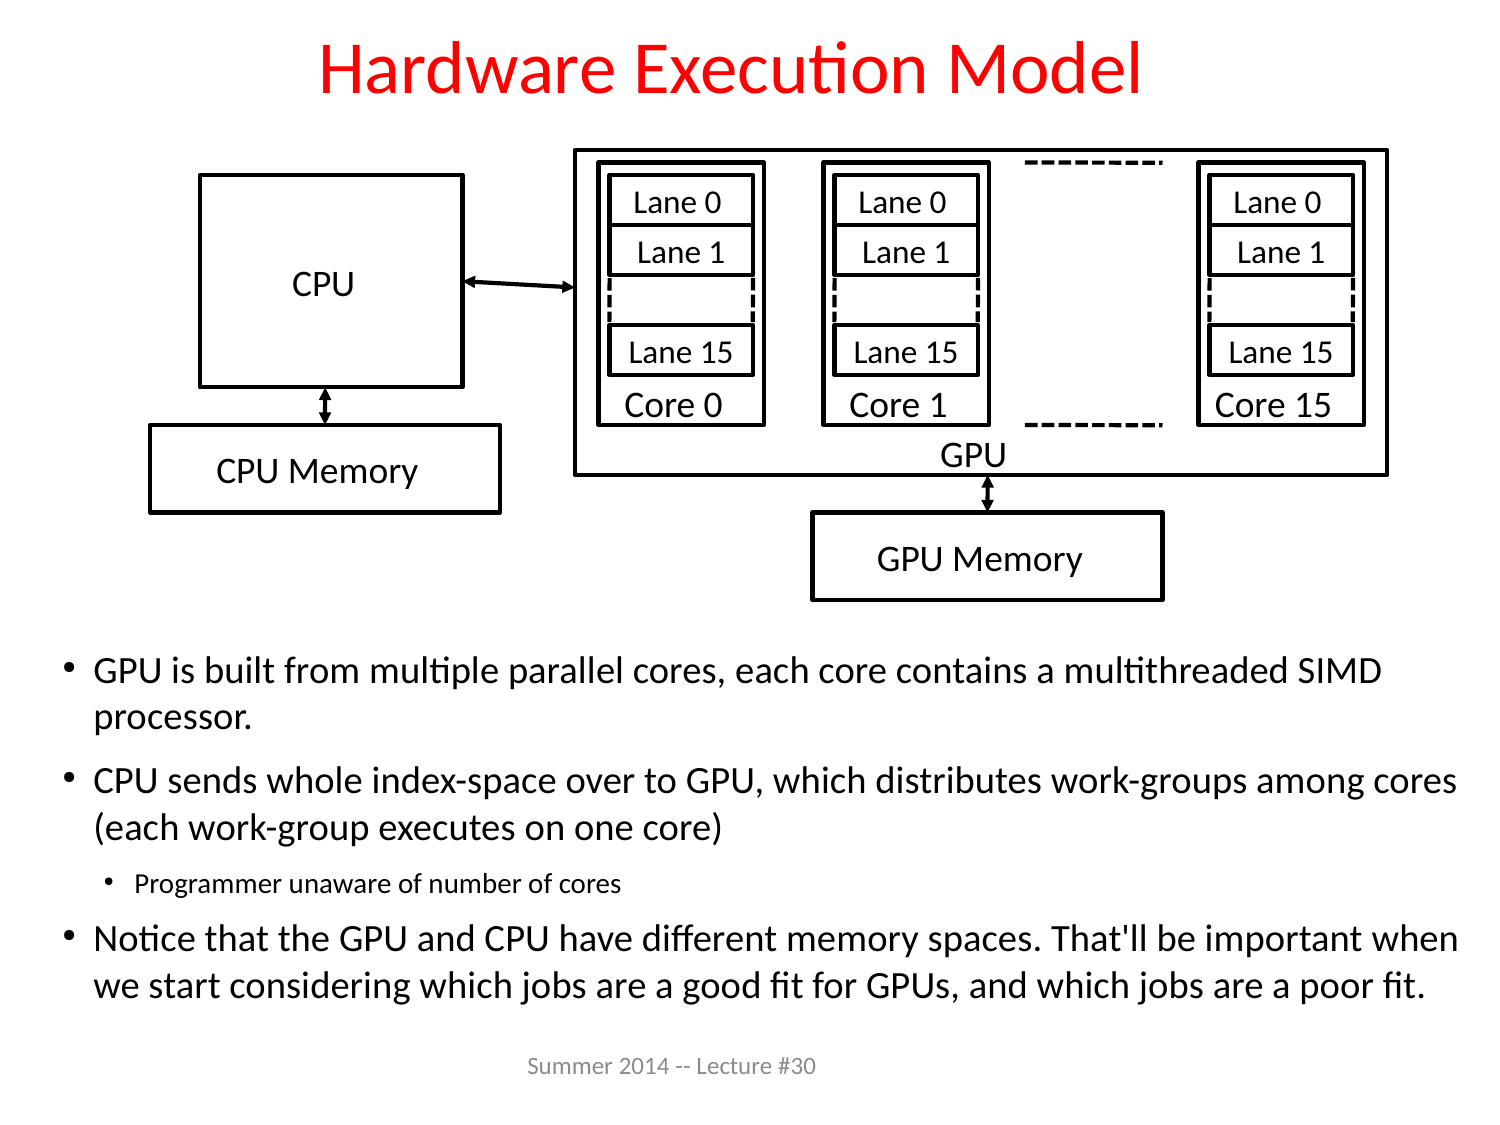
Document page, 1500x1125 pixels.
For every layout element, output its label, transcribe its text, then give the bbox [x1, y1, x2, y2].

text_box Core 15 [1198, 162, 1364, 425]
title Hardware Execution Model [150, 0, 1313, 150]
text_box CPU Memory [150, 424, 500, 513]
text_box Lane 1 [834, 224, 978, 275]
text_box Lane 0 [1209, 174, 1353, 224]
text_box Lane 15 [609, 324, 753, 375]
list GPU is built from multiple parallel cores, each core contains a multithreaded SIMD processor. CPU sends whole index-space over to GPU, which distributes work-groups among cores (each work-group executes on one core) Programmer unaware of number of cores Notice that the GPU and CPU have different memory spaces. That'll be important when we start considering which jobs are a good fit for GPUs, and which jobs are a poor fit. [37, 637, 1500, 1051]
text_box Lane 0 [609, 174, 753, 224]
text_box Lane 1 [1209, 224, 1353, 275]
text_box Lane 1 [609, 224, 753, 275]
text_box Core 1 [823, 162, 989, 425]
text_box CPU [200, 174, 463, 388]
text_box GPU [574, 149, 1388, 475]
text_box Lane 15 [1209, 324, 1353, 375]
text_box GPU Memory [812, 512, 1163, 600]
text_box Lane 15 [834, 324, 978, 375]
text_box Lane 0 [834, 174, 978, 224]
text_box Core 0 [598, 162, 764, 425]
